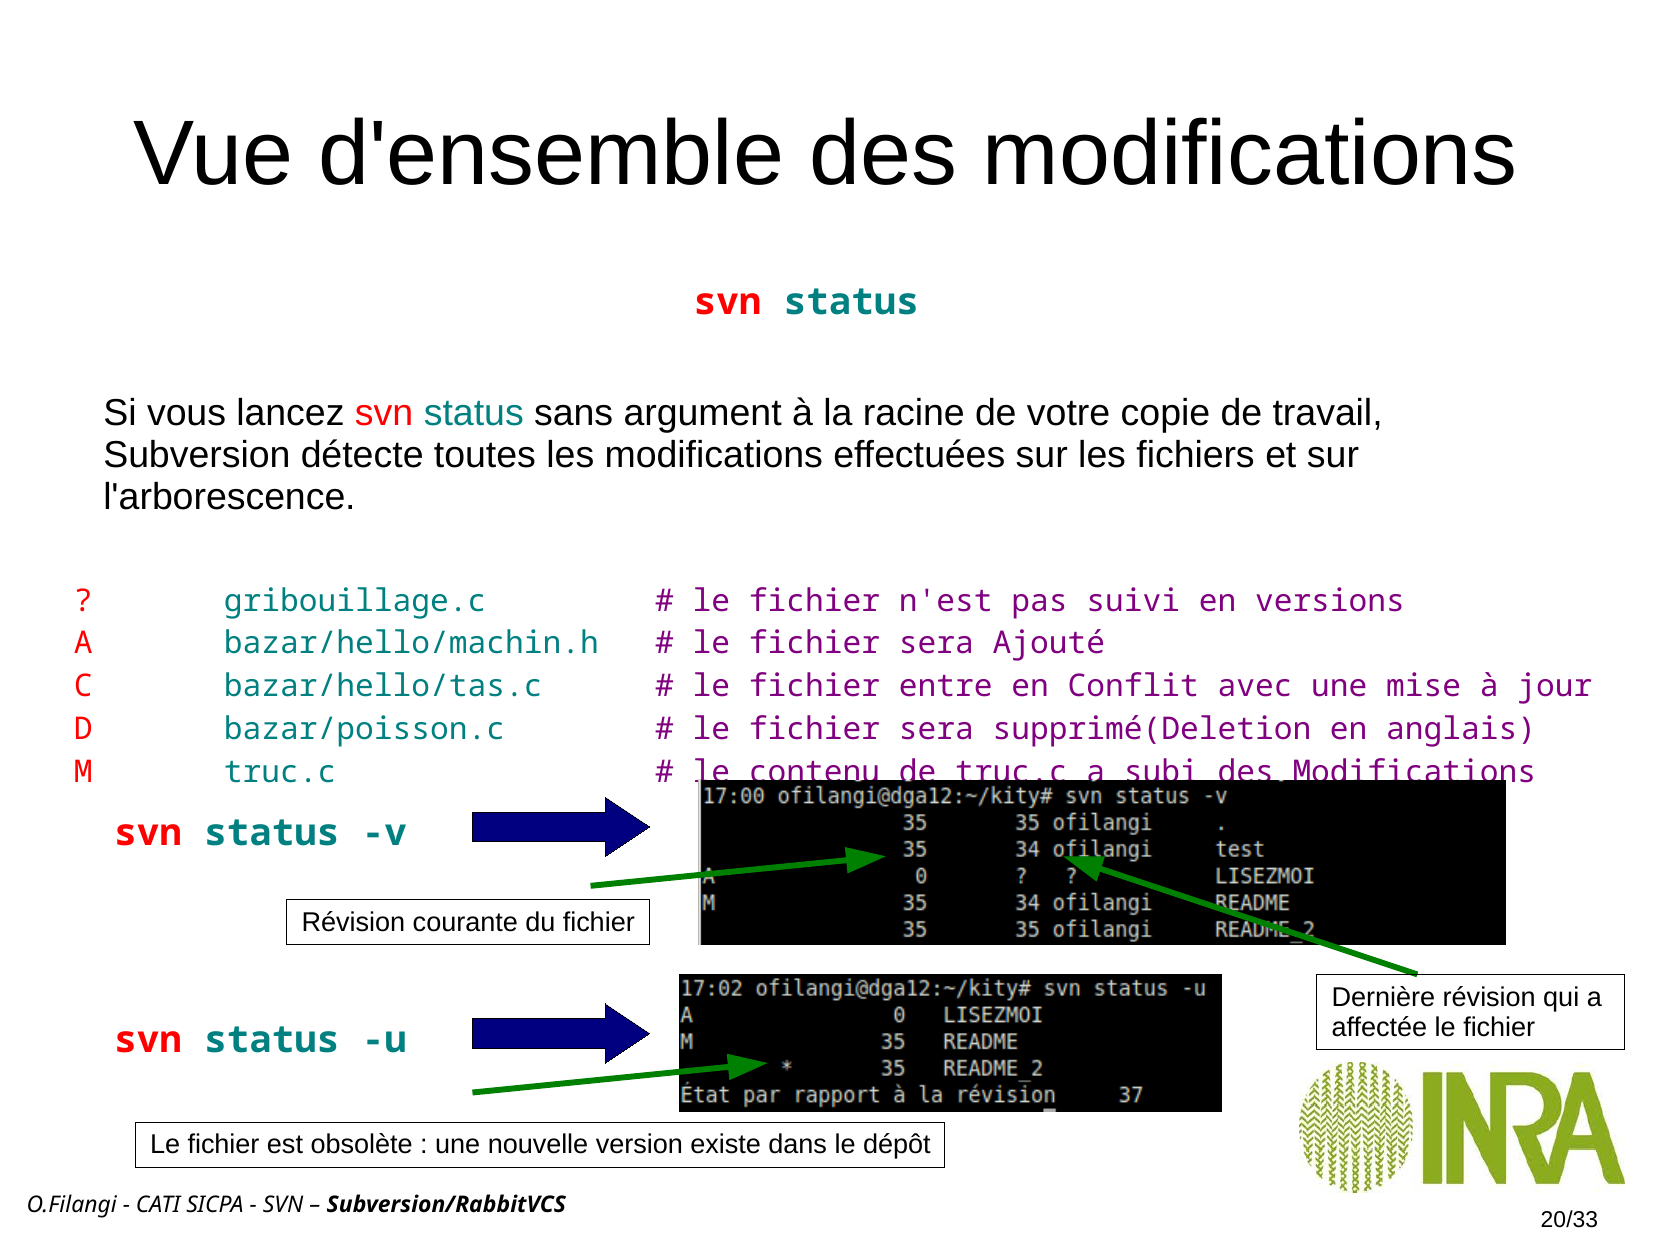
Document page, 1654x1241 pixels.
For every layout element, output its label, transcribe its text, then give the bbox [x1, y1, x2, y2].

picture [1299, 1062, 1625, 1193]
text_box O.Filangi - CATI SICPA - SVN – Subversion/RabbitVCS [5, 1181, 611, 1227]
text_box Si vous lancez svn status sans argument à la racine de votre copie de travail, Subversion détecte toutes les modifications effectuées sur les fichiers et sur l'arborescence. [88, 383, 1477, 525]
picture [698, 780, 1506, 945]
text_box [226, 468, 256, 539]
text_box [472, 797, 650, 857]
text_box [472, 1003, 650, 1064]
title Vue d'ensemble des modifications [82, 49, 1571, 257]
text_box Le fichier est obsolète : une nouvelle version existe dans le dépôt [135, 1122, 945, 1168]
text_box ? gribouillage.c # le fichier n'est pas suivi en versions A bazar/hello/machin.h # le fichier sera Ajouté C bazar/hello/tas.c # le fichier entre en Conflit avec une mise à jour D bazar/poisson.c # le fichier sera supprimé(Deletion en anglais) M truc.c # le contenu de truc.c a subi des Modifications [59, 570, 1625, 768]
text_box Dernière révision qui a affectée le fichier [1316, 974, 1625, 1050]
text_box Révision courante du fichier [286, 899, 650, 945]
text_box svn status -v [99, 798, 422, 857]
text_box svn status [679, 266, 934, 325]
text_box svn status -u [99, 1005, 422, 1063]
picture [679, 974, 1222, 1112]
text_box <numéro>/34 [1525, 1199, 1654, 1241]
